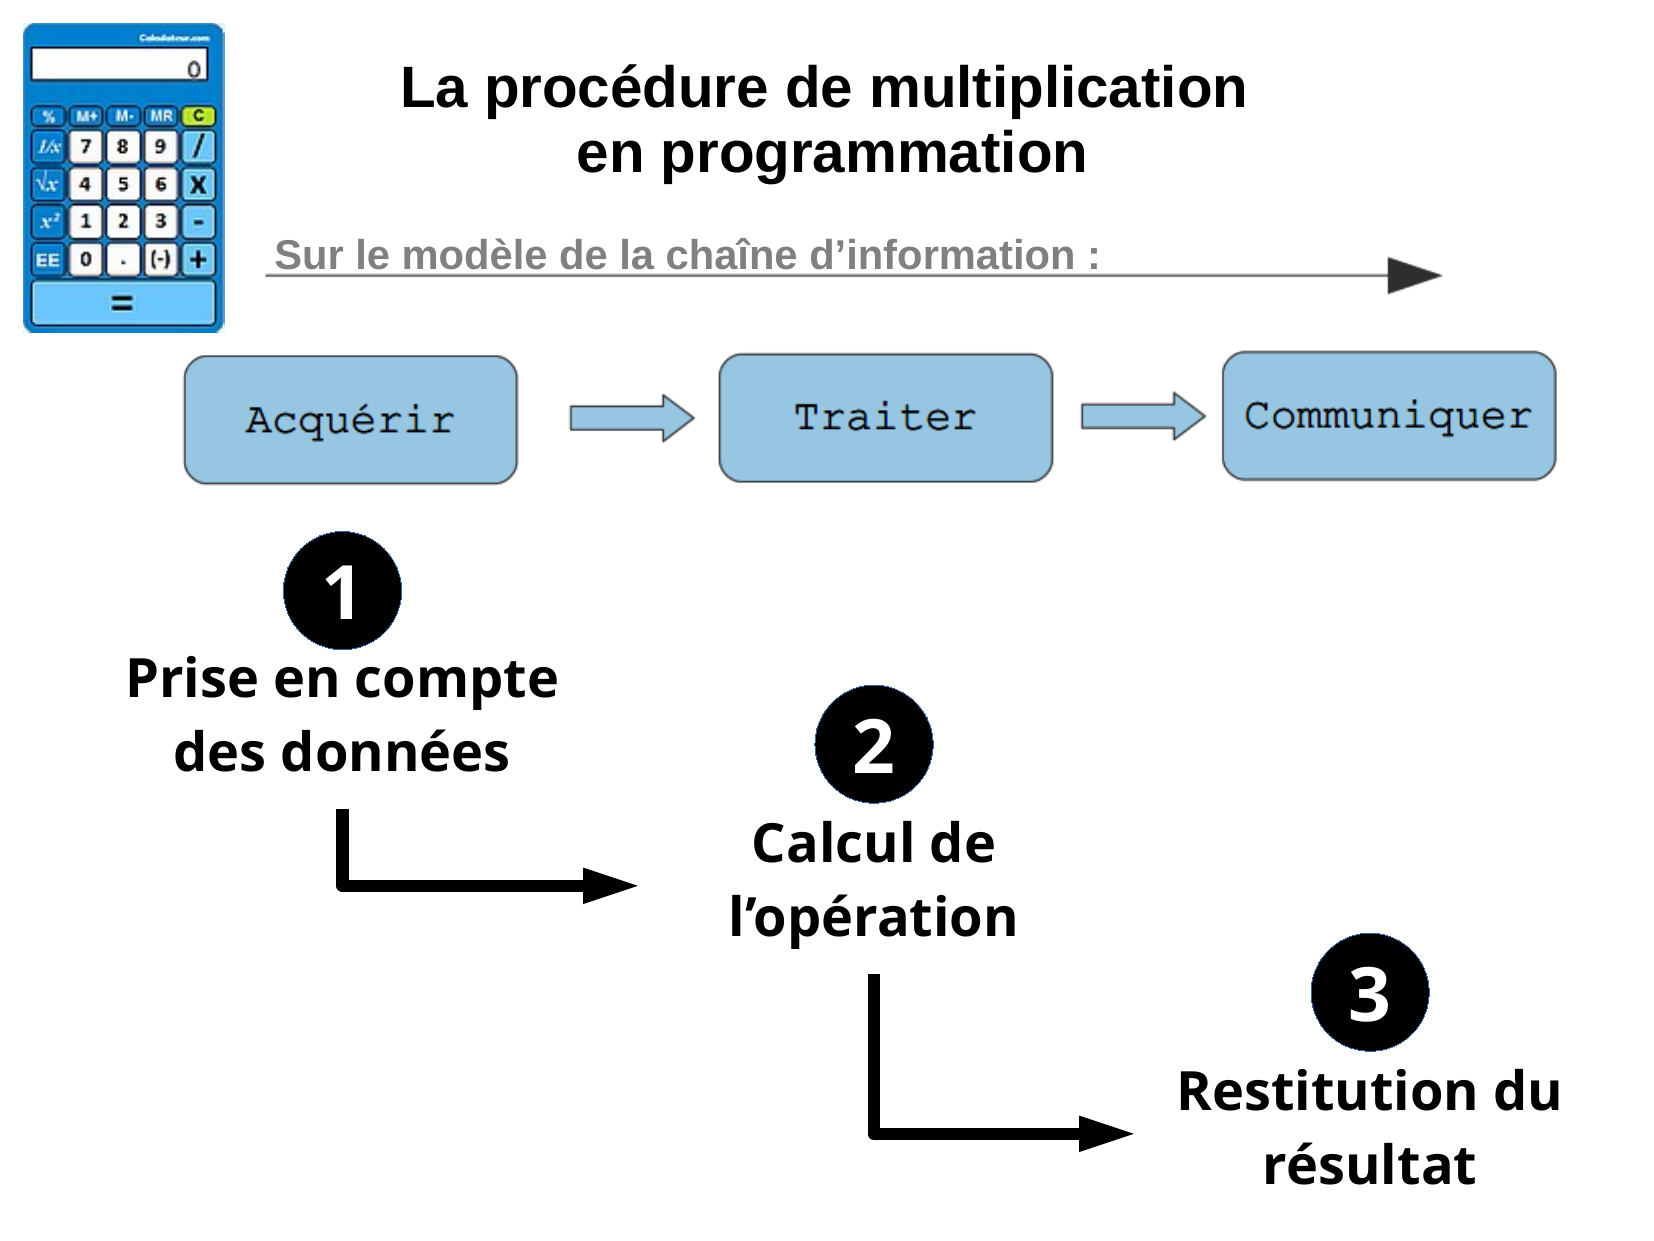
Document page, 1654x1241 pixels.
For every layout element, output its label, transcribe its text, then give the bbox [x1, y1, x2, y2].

text_box Sur le modèle de la chaîne d’information : [248, 224, 1382, 286]
text_box Calcul de l’opération [637, 797, 1111, 975]
text_box Prise en compte des données [106, 631, 579, 810]
picture [23, 23, 1607, 497]
text_box La procédure de multiplication en programmation [225, 47, 1571, 193]
text_box 2 [814, 685, 934, 804]
text_box 3 [1311, 933, 1430, 1052]
text_box 1 [283, 531, 402, 650]
text_box Restitution du résultat [1133, 1045, 1607, 1223]
